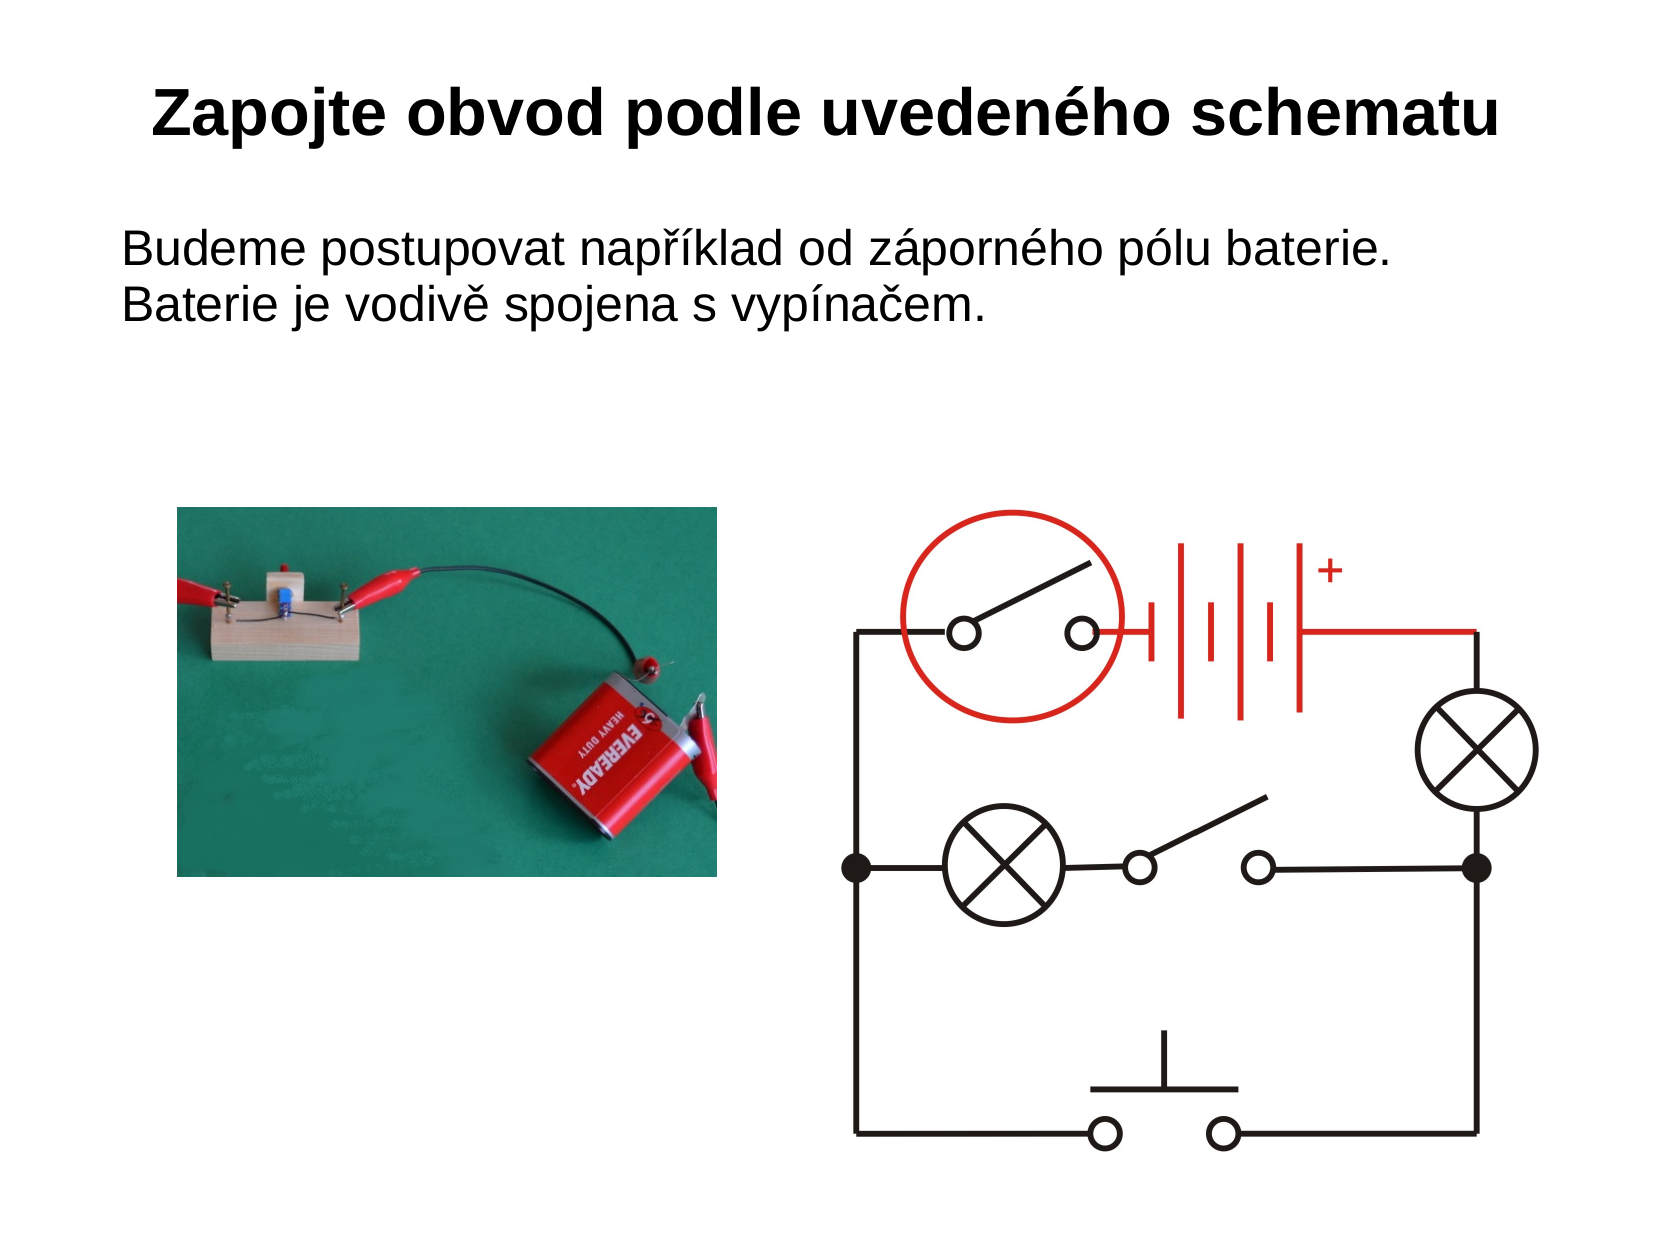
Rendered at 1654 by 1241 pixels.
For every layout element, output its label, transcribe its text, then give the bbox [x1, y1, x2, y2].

title Zapojte obvod podle uvedeného schematu [82, 47, 1571, 178]
subtitle [82, 335, 1607, 1055]
picture [177, 507, 717, 877]
picture [826, 484, 1565, 1193]
text_box Budeme postupovat například od záporného pólu baterie. Baterie je vodivě spojena s vypínačem. [106, 212, 1607, 339]
